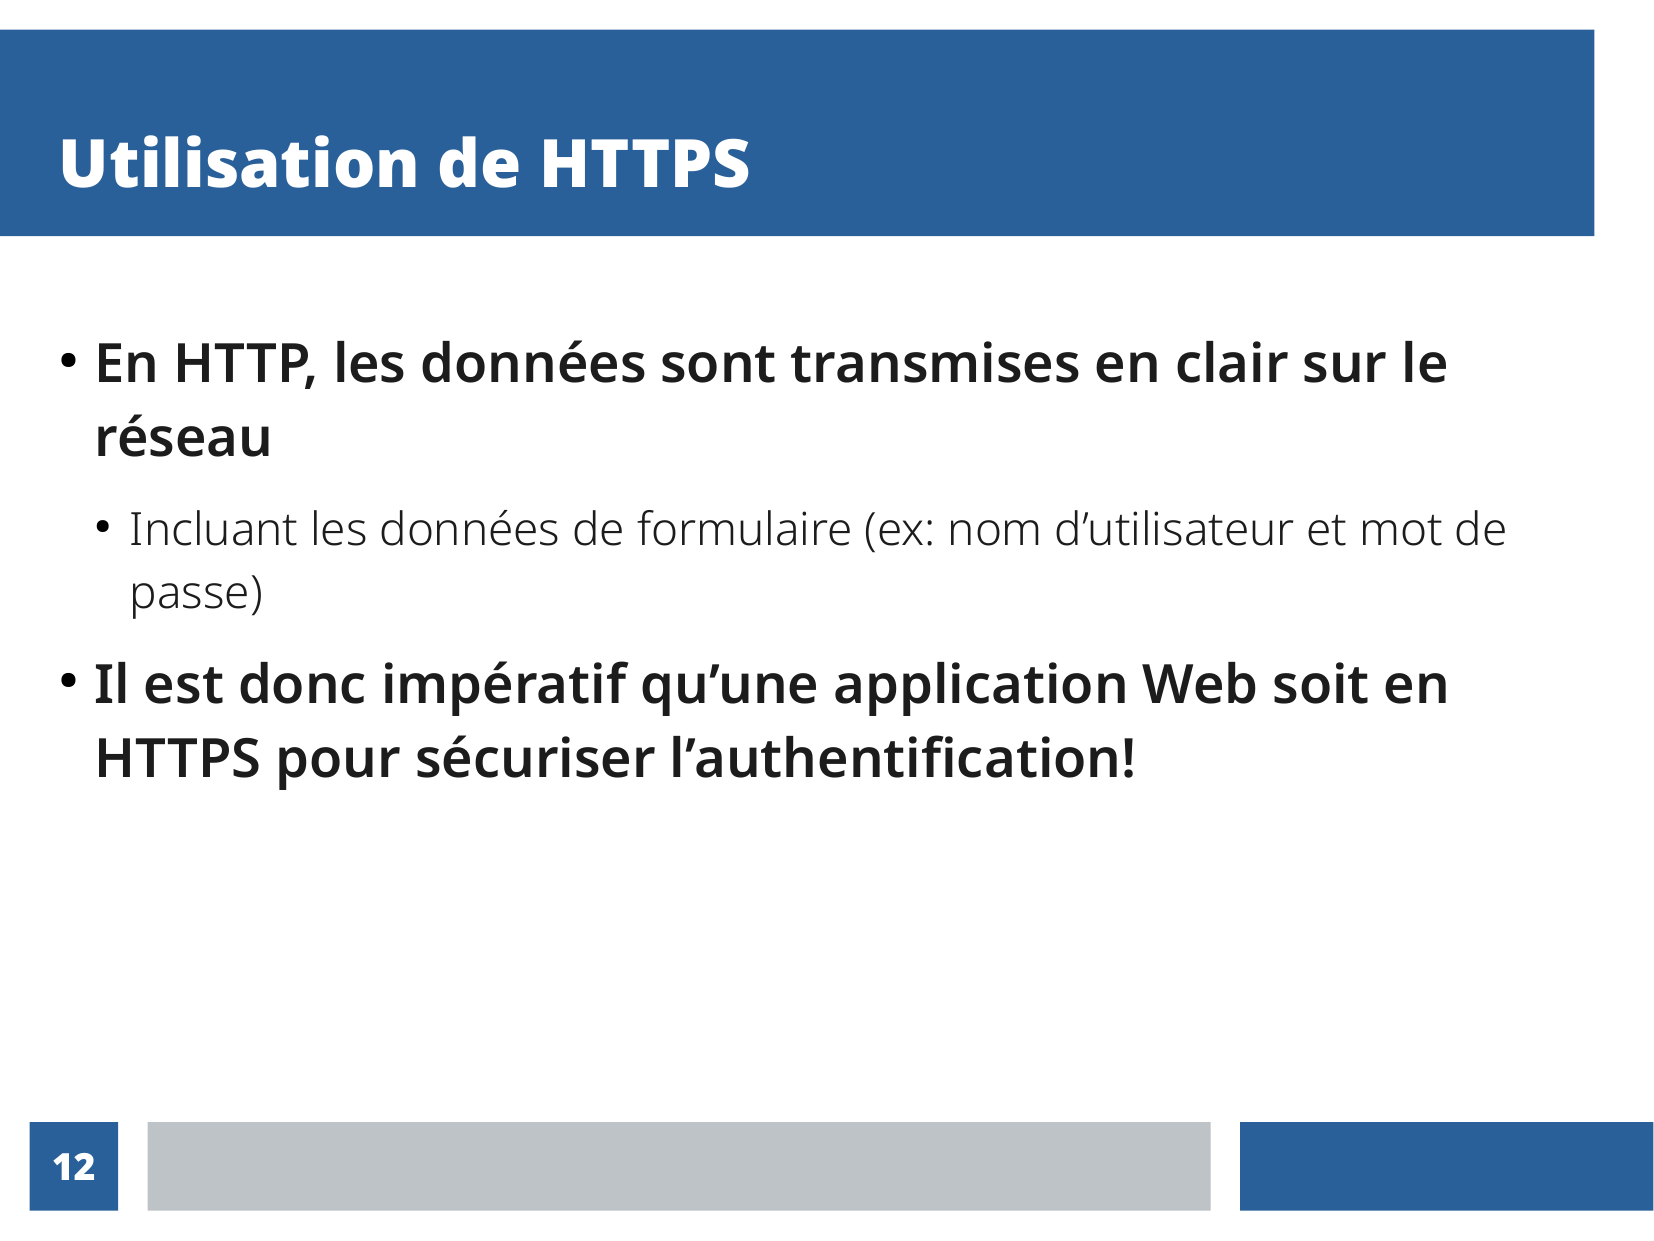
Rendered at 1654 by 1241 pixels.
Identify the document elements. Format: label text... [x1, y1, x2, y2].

title Utilisation de HTTPS [59, 59, 1595, 207]
list En HTTP, les données sont transmises en clair sur le réseau Incluant les données de formulaire (ex: nom d’utilisateur et mot de passe) Il est donc impératif qu’une application Web soit en HTTPS pour sécuriser l’authentification! [59, 324, 1565, 1093]
